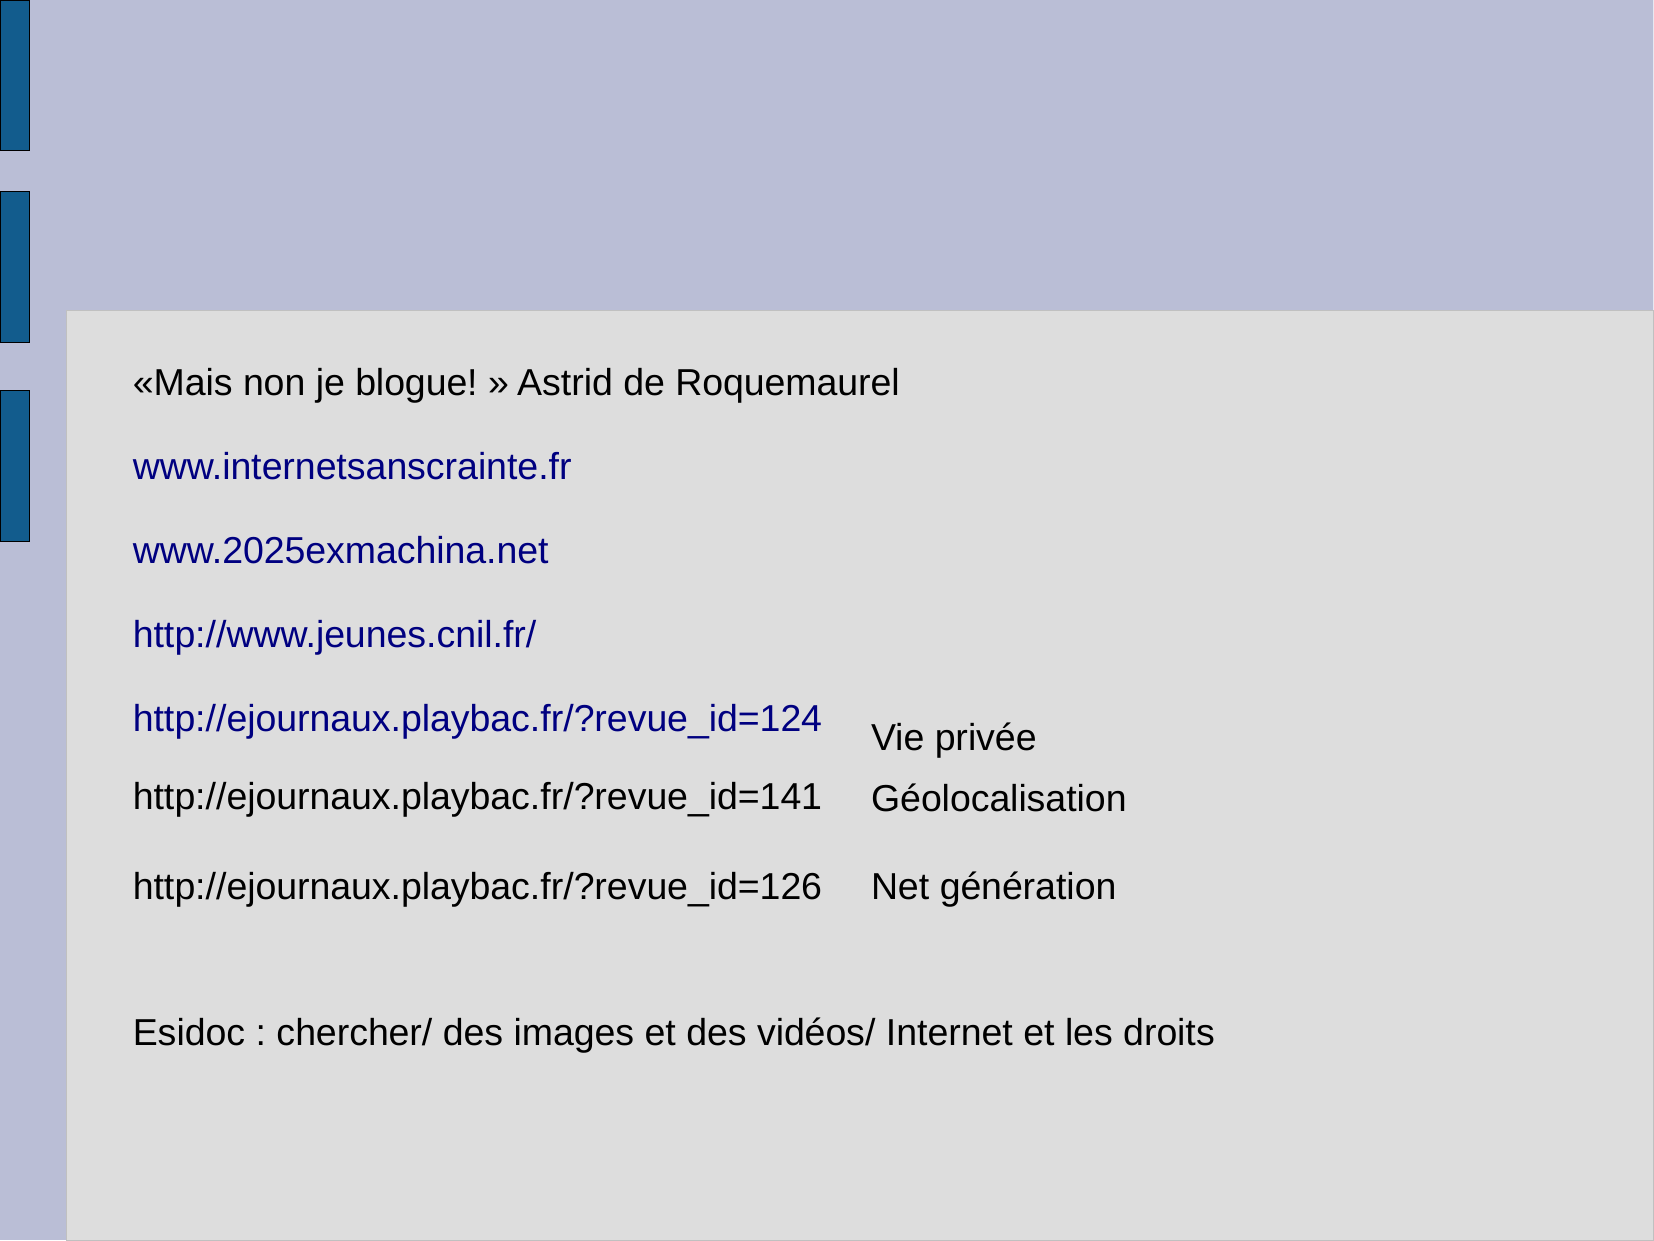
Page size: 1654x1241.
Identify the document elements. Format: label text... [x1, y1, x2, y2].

text_box «Mais non je blogue! » Astrid de Roquemaurel www.internetsanscrainte.fr www.2025exmachina.net http://www.jeunes.cnil.fr/ http://ejournaux.playbac.fr/?revue_id=124 http://ejournaux.playbac.fr/?revue_id=126 [118, 354, 1536, 958]
text_box Esidoc : chercher/ des images et des vidéos/ Internet et les droits [118, 1003, 1270, 1061]
text_box Géolocalisation [856, 769, 1152, 827]
text_box Vie privée [856, 708, 1329, 766]
text_box http://ejournaux.playbac.fr/?revue_id=141 [118, 767, 945, 825]
text_box Net génération [856, 858, 1152, 916]
